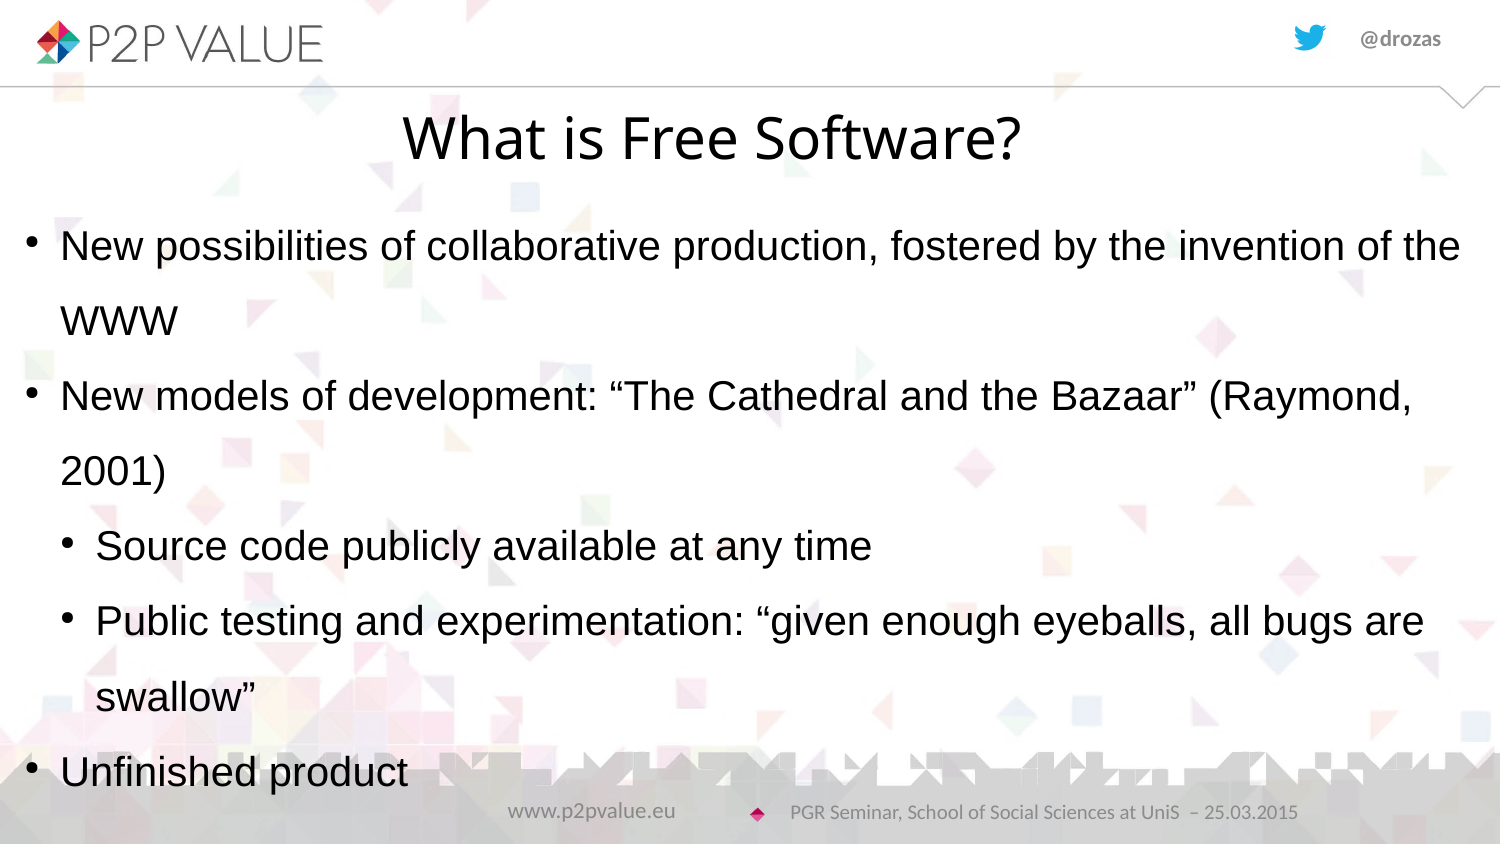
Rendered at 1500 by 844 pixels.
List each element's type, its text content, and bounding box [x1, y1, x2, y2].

text_box PGR Seminar, School of Social Sciences at UniS – 25.03.2015 [777, 788, 1470, 834]
subtitle New possibilities of collaborative production, fostered by the invention of the WWW New models of development: “The Cathedral and the Bazaar” (Raymond, 2001) Source code publicly available at any time Public testing and experimentation: “given enough eyeballs, all bugs are swallow” Unfinished product [11, 186, 1492, 844]
title What is Free Software? [60, 92, 1366, 181]
text_box @drozas [1333, 15, 1455, 60]
text_box www.p2pvalue.eu [501, 789, 720, 829]
picture [0, 0, 1500, 844]
